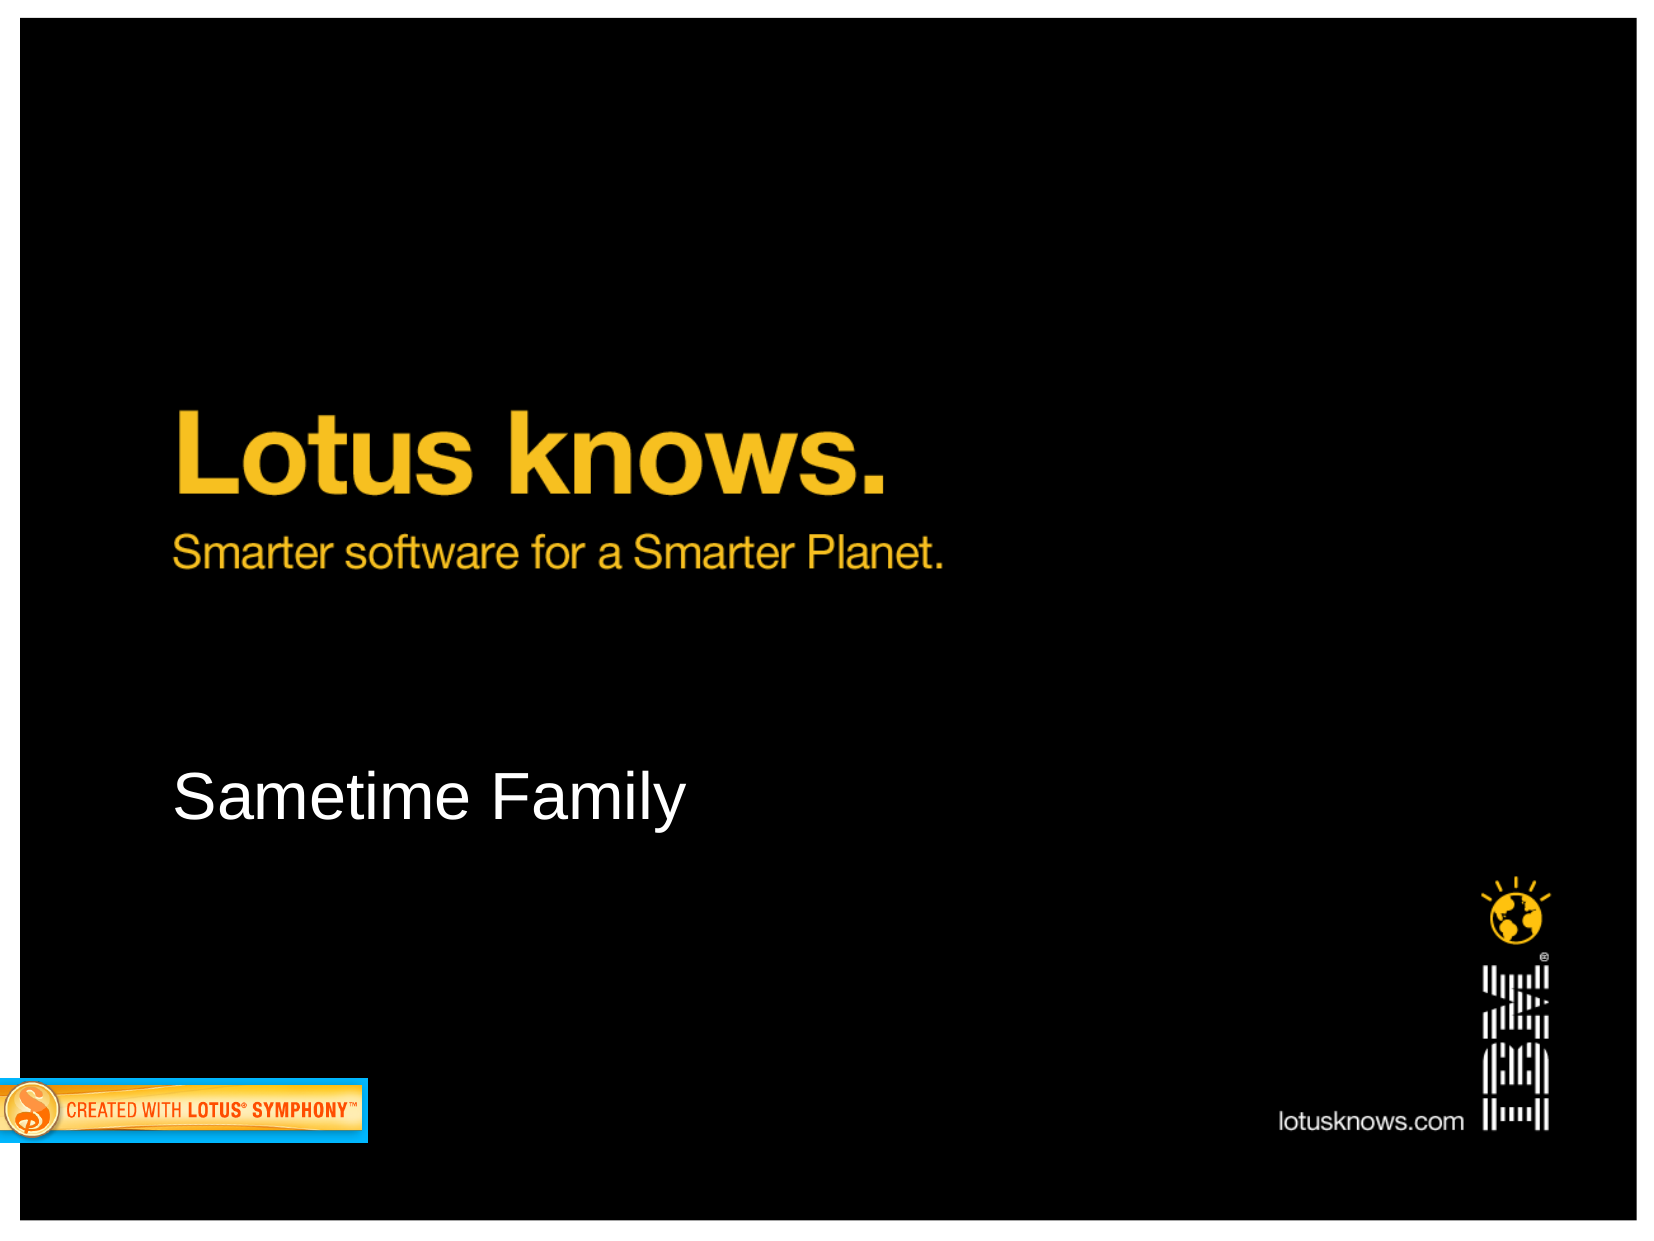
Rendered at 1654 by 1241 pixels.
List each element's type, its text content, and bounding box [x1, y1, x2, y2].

title Sametime Family [172, 622, 1599, 834]
picture [32, 26, 1620, 1215]
picture [0, 1082, 361, 1137]
